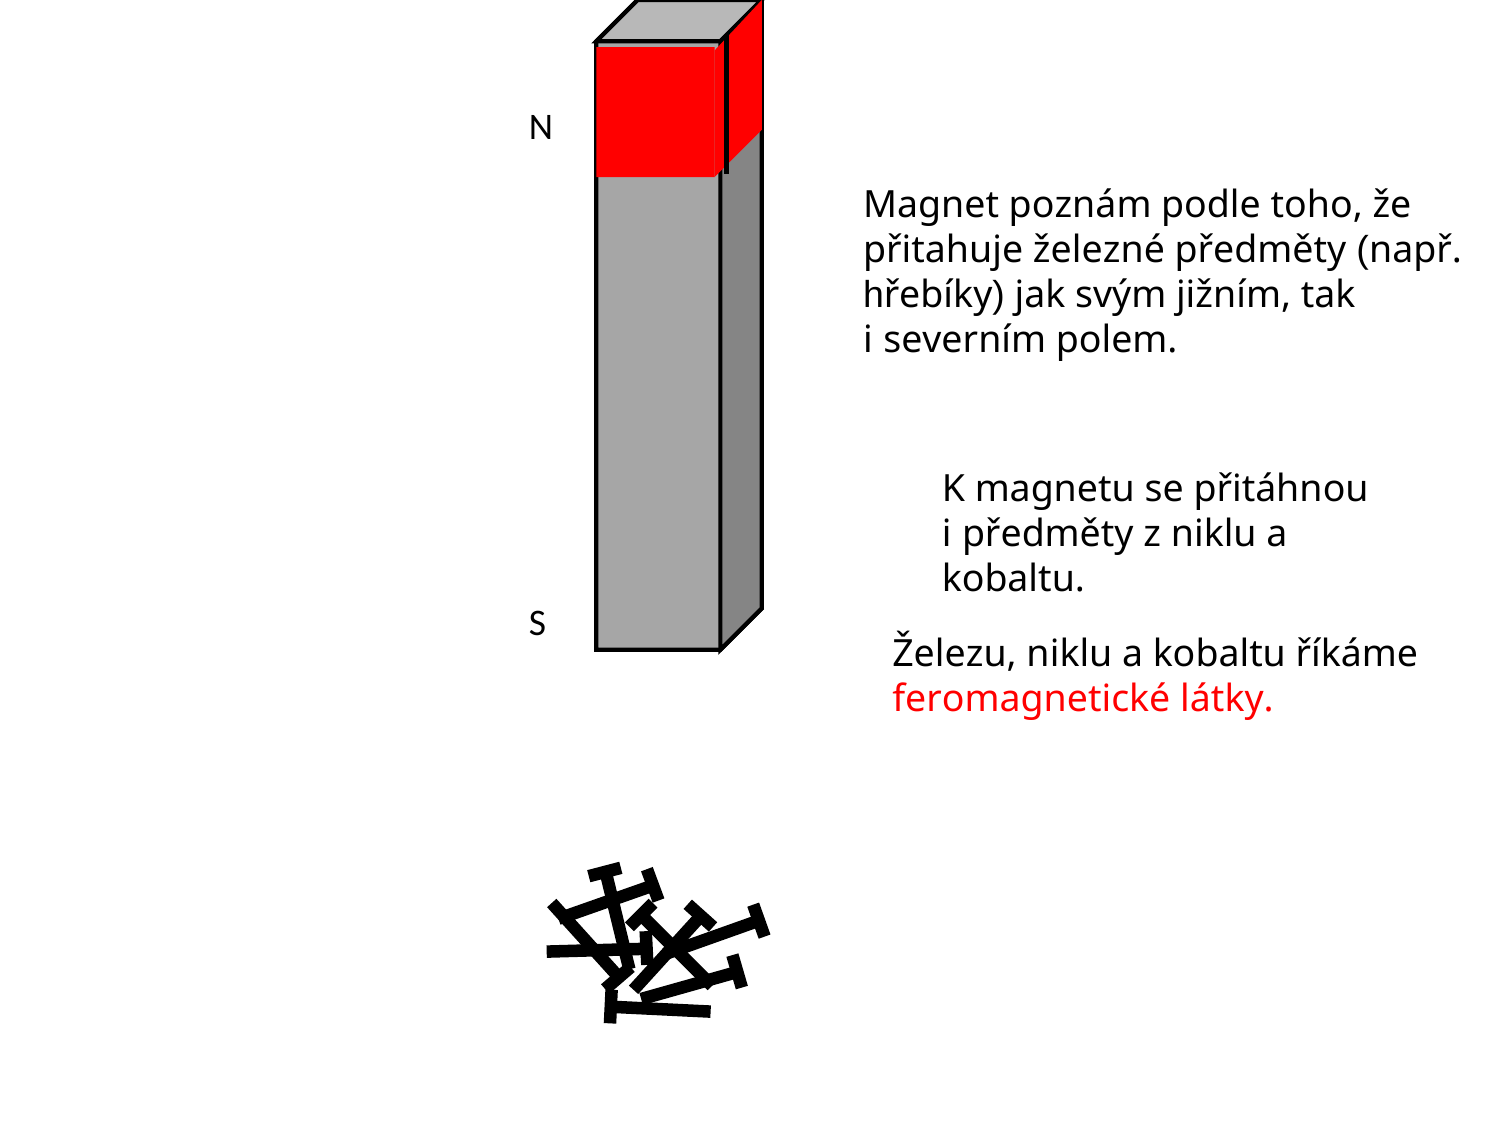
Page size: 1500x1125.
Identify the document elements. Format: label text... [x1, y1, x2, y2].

text_box S [514, 590, 562, 652]
text_box N [514, 94, 568, 155]
text_box Železu, niklu a kobaltu říkáme feromagnetické látky. [877, 621, 1434, 728]
text_box Magnet poznám podle toho, že přitahuje železné předměty (např. hřebíky) jak svým jižním, tak i severním polem. [848, 172, 1477, 369]
text_box K magnetu se přitáhnou i předměty z niklu a kobaltu. [927, 456, 1424, 607]
text_box [596, 0, 762, 650]
